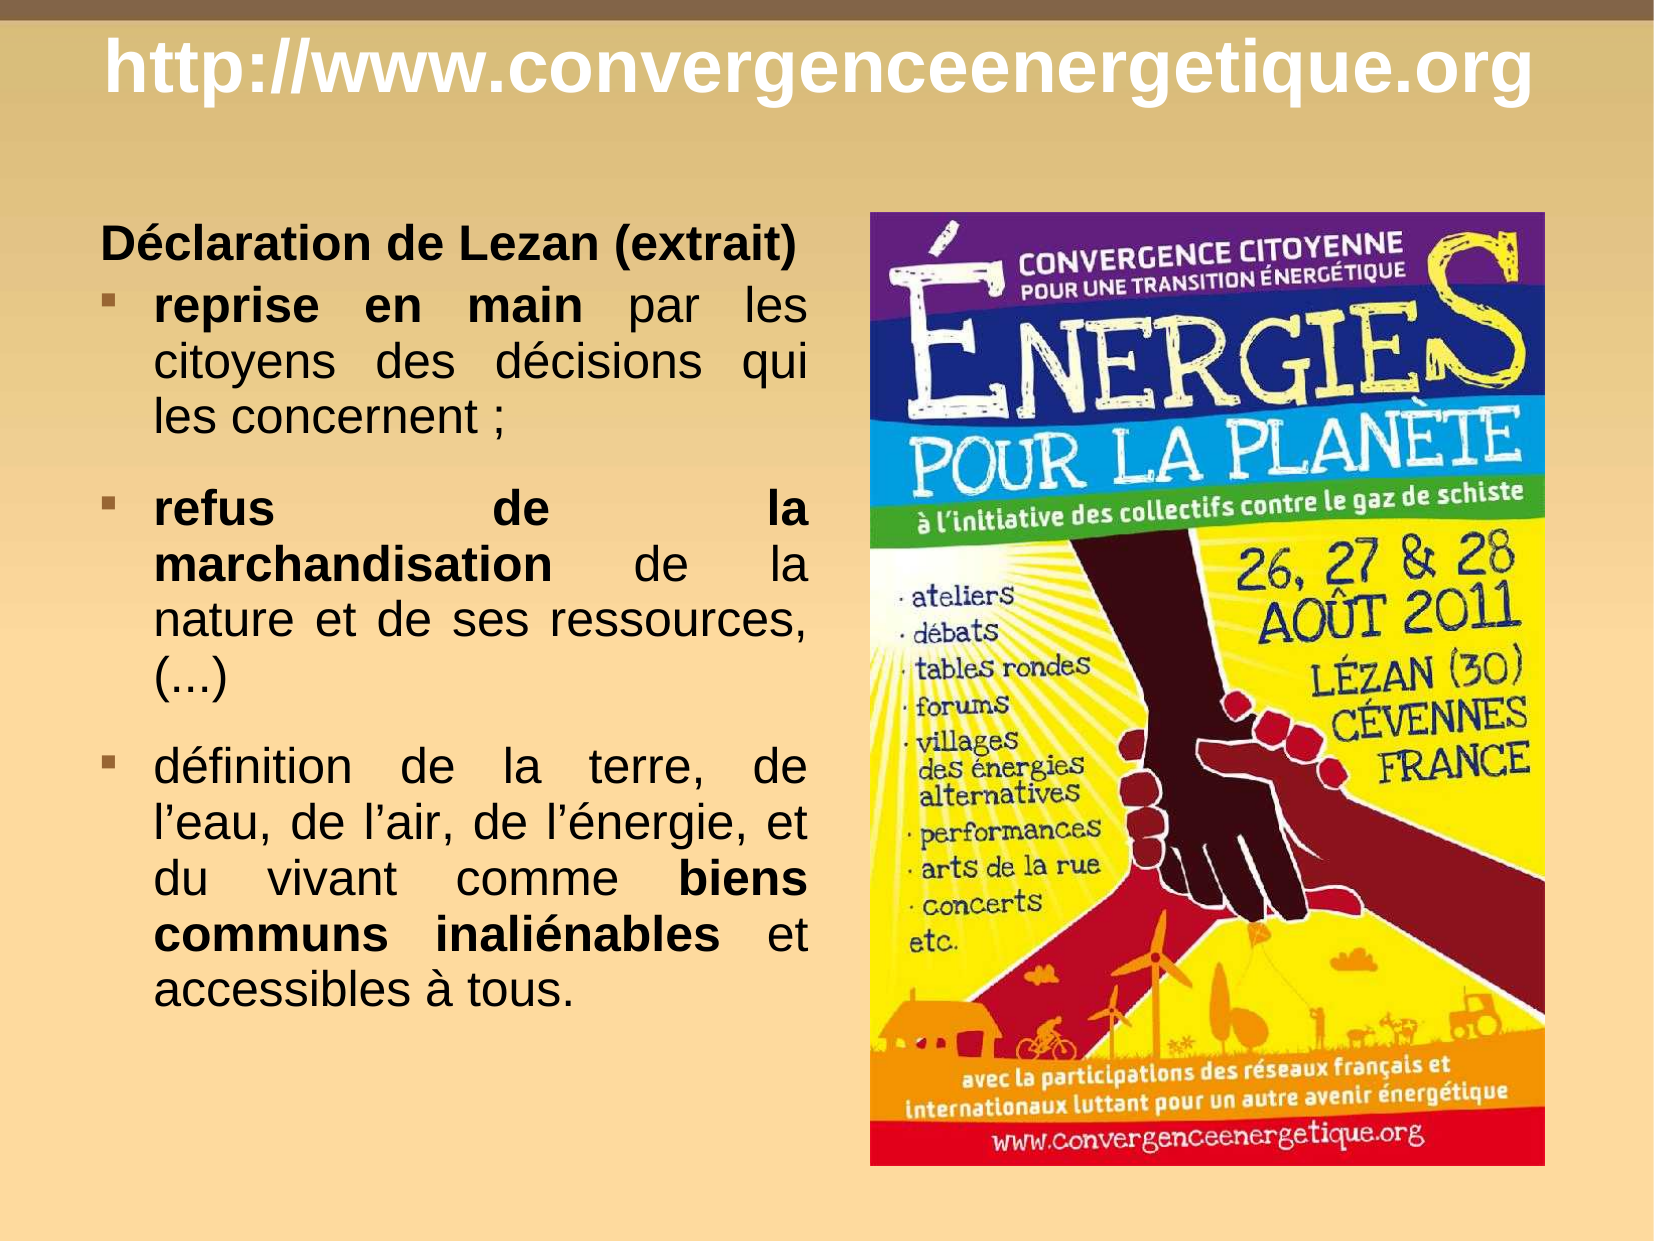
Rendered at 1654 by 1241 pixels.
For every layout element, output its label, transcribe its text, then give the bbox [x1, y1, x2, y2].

list Déclaration de Lezan (extrait) reprise en main par les citoyens des décisions qui les concernent ; refus de la marchandisation de la nature et de ses ressources, (...) définition de la terre, de l’eau, de l’air, de l’énergie, et du vivant comme biens communs inaliénables et accessibles à tous. [82, 212, 809, 1166]
title http://www.convergenceenergetique.org [76, 0, 1565, 130]
picture [0, 0, 1654, 1241]
